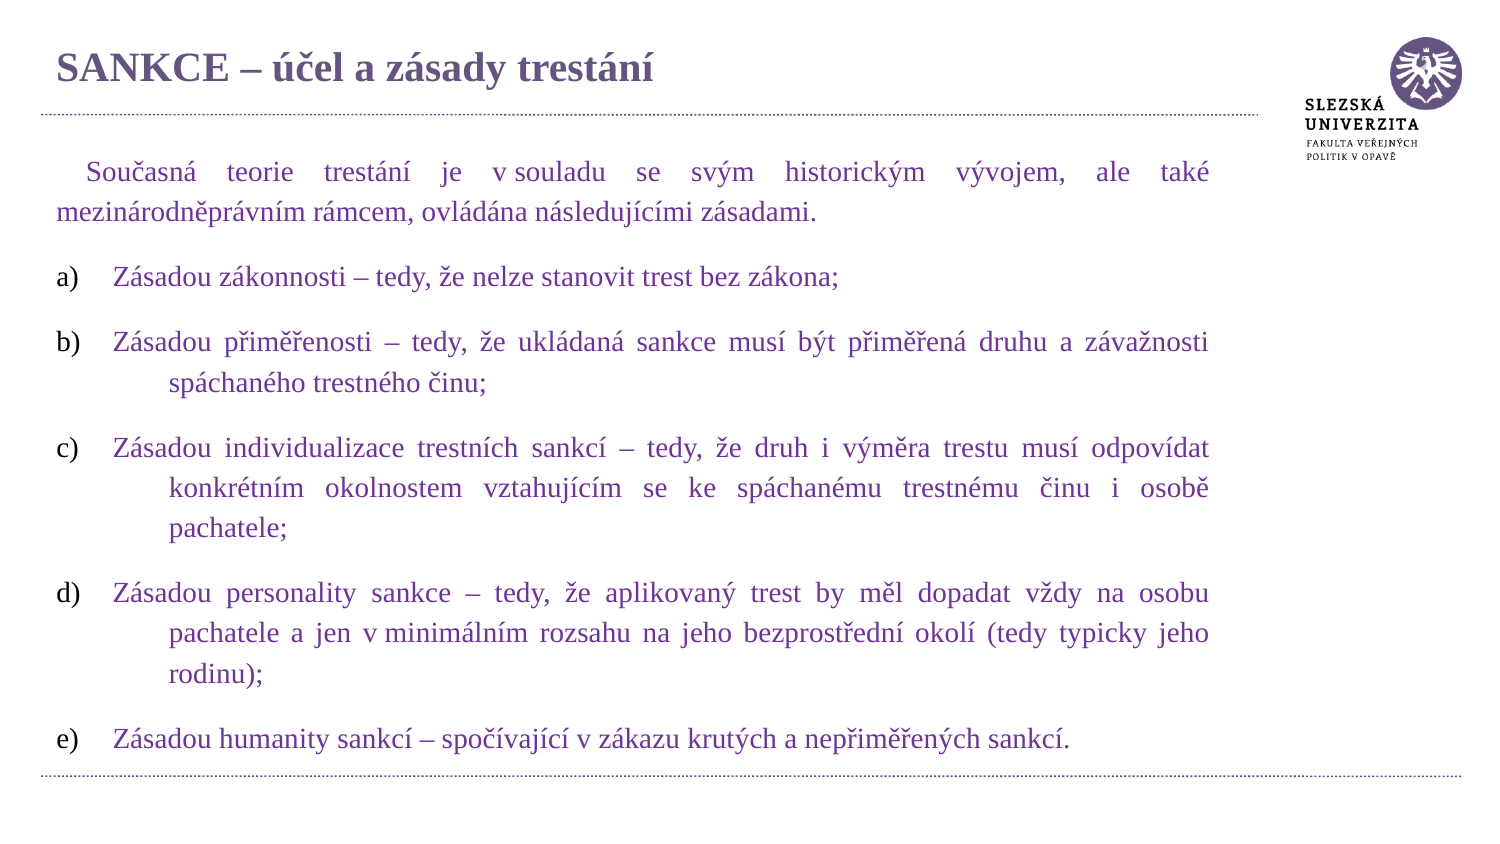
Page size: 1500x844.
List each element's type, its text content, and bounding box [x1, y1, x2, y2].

title SANKCE – účel a zásady trestání [41, 32, 1325, 116]
text_box Současná teorie trestání je v souladu se svým historickým vývojem, ale také mezinárodněprávním rámcem, ovládána následujícími zásadami. Zásadou zákonnosti – tedy, že nelze stanovit trest bez zákona; Zásadou přiměřenosti – tedy, že ukládaná sankce musí být přiměřená druhu a závažnosti spáchaného trestného činu; Zásadou individualizace trestních sankcí – tedy, že druh i výměra trestu musí odpovídat konkrétním okolnostem vztahujícím se ke spáchanému trestnému činu i osobě pachatele; Zásadou personality sankce – tedy, že aplikovaný trest by měl dopadat vždy na osobu pachatele a jen v minimálním rozsahu na jeho bezprostřední okolí (tedy typicky jeho rodinu); Zásadou humanity sankcí – spočívající v zákazu krutých a nepřiměřených sankcí. [41, 139, 1226, 844]
